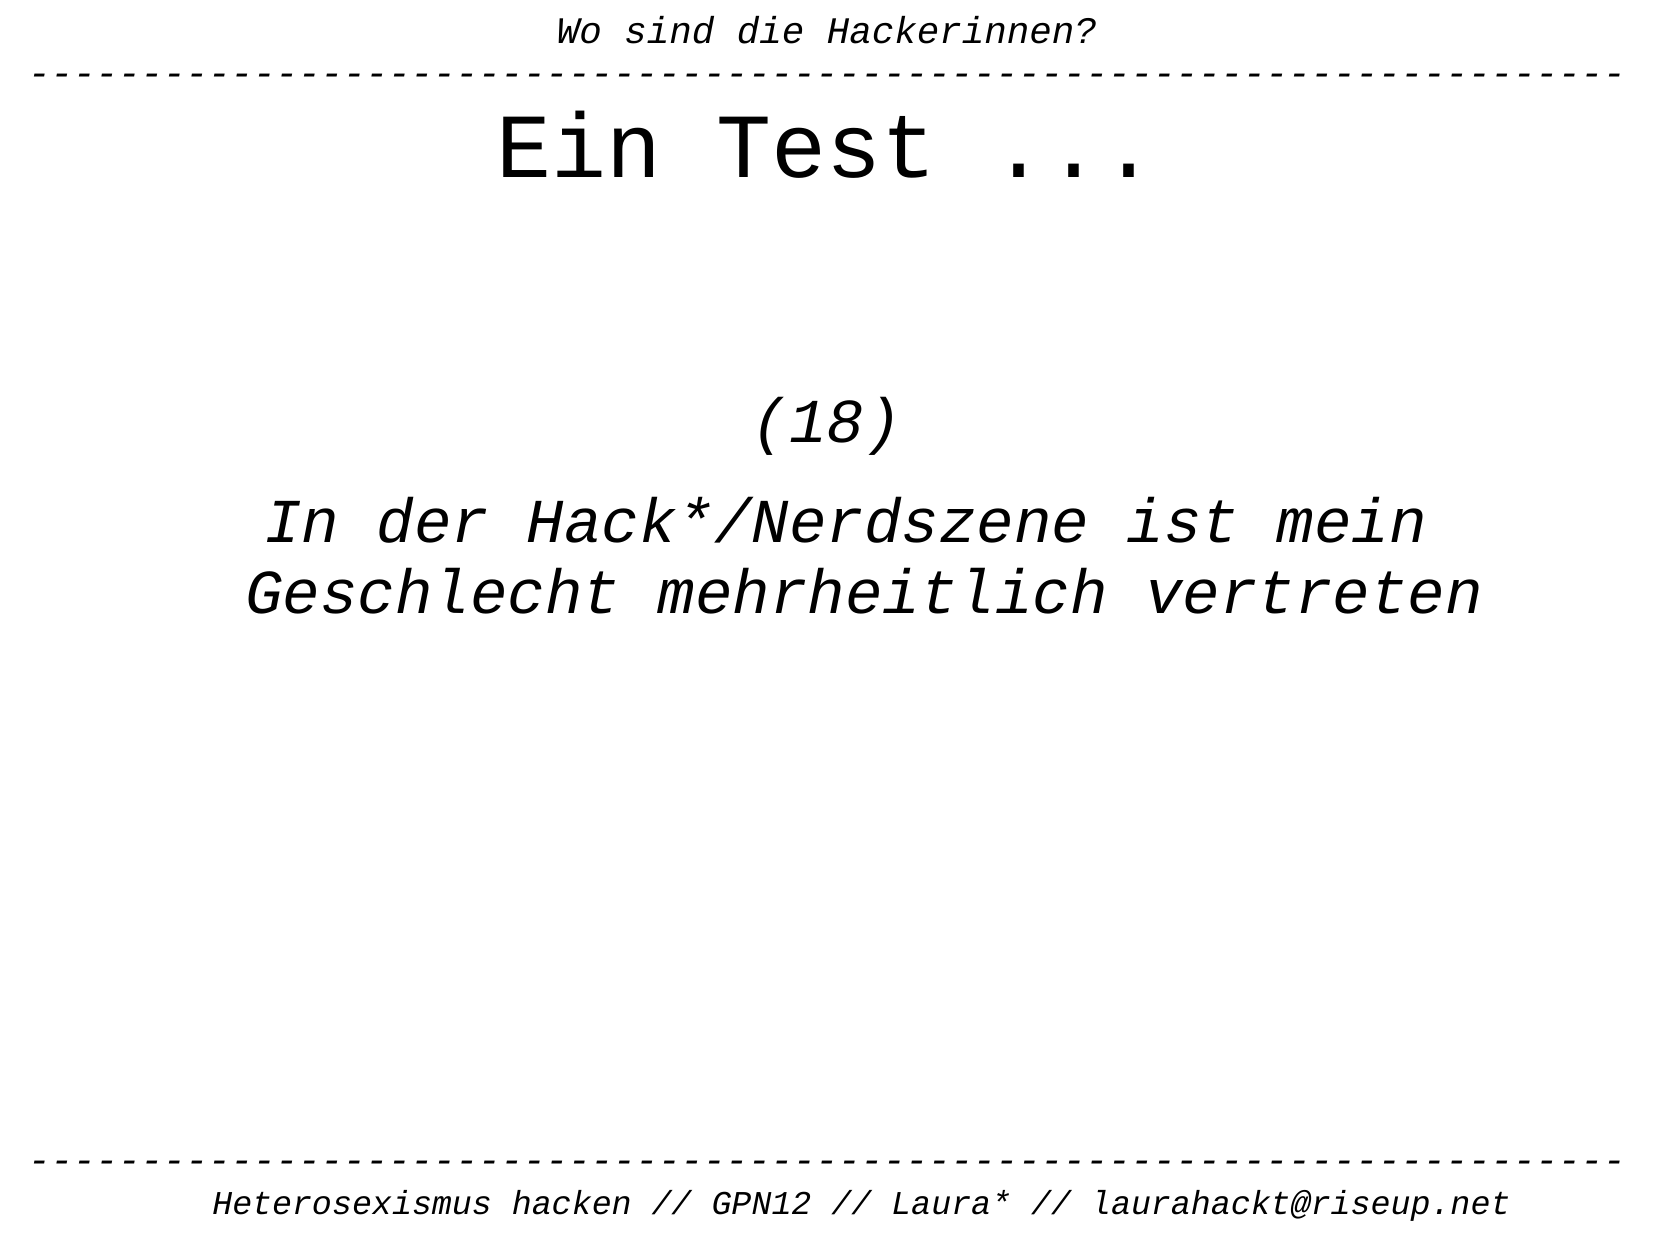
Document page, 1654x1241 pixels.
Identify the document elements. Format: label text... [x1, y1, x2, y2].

title Wo sind die Hackerinnen? ----------------------------------------------------------------------- [0, 12, 1654, 98]
title Ein Test ... [82, 98, 1571, 257]
list (18) In der Hack*/Nerdszene ist mein Geschlecht mehrheitlich vertreten [82, 290, 1571, 1098]
list Heterosexismus hacken // GPN12 // Laura* // laurahackt@riseup.net [0, 1186, 1654, 1241]
title ----------------------------------------------------------------------- [0, 1098, 1654, 1184]
